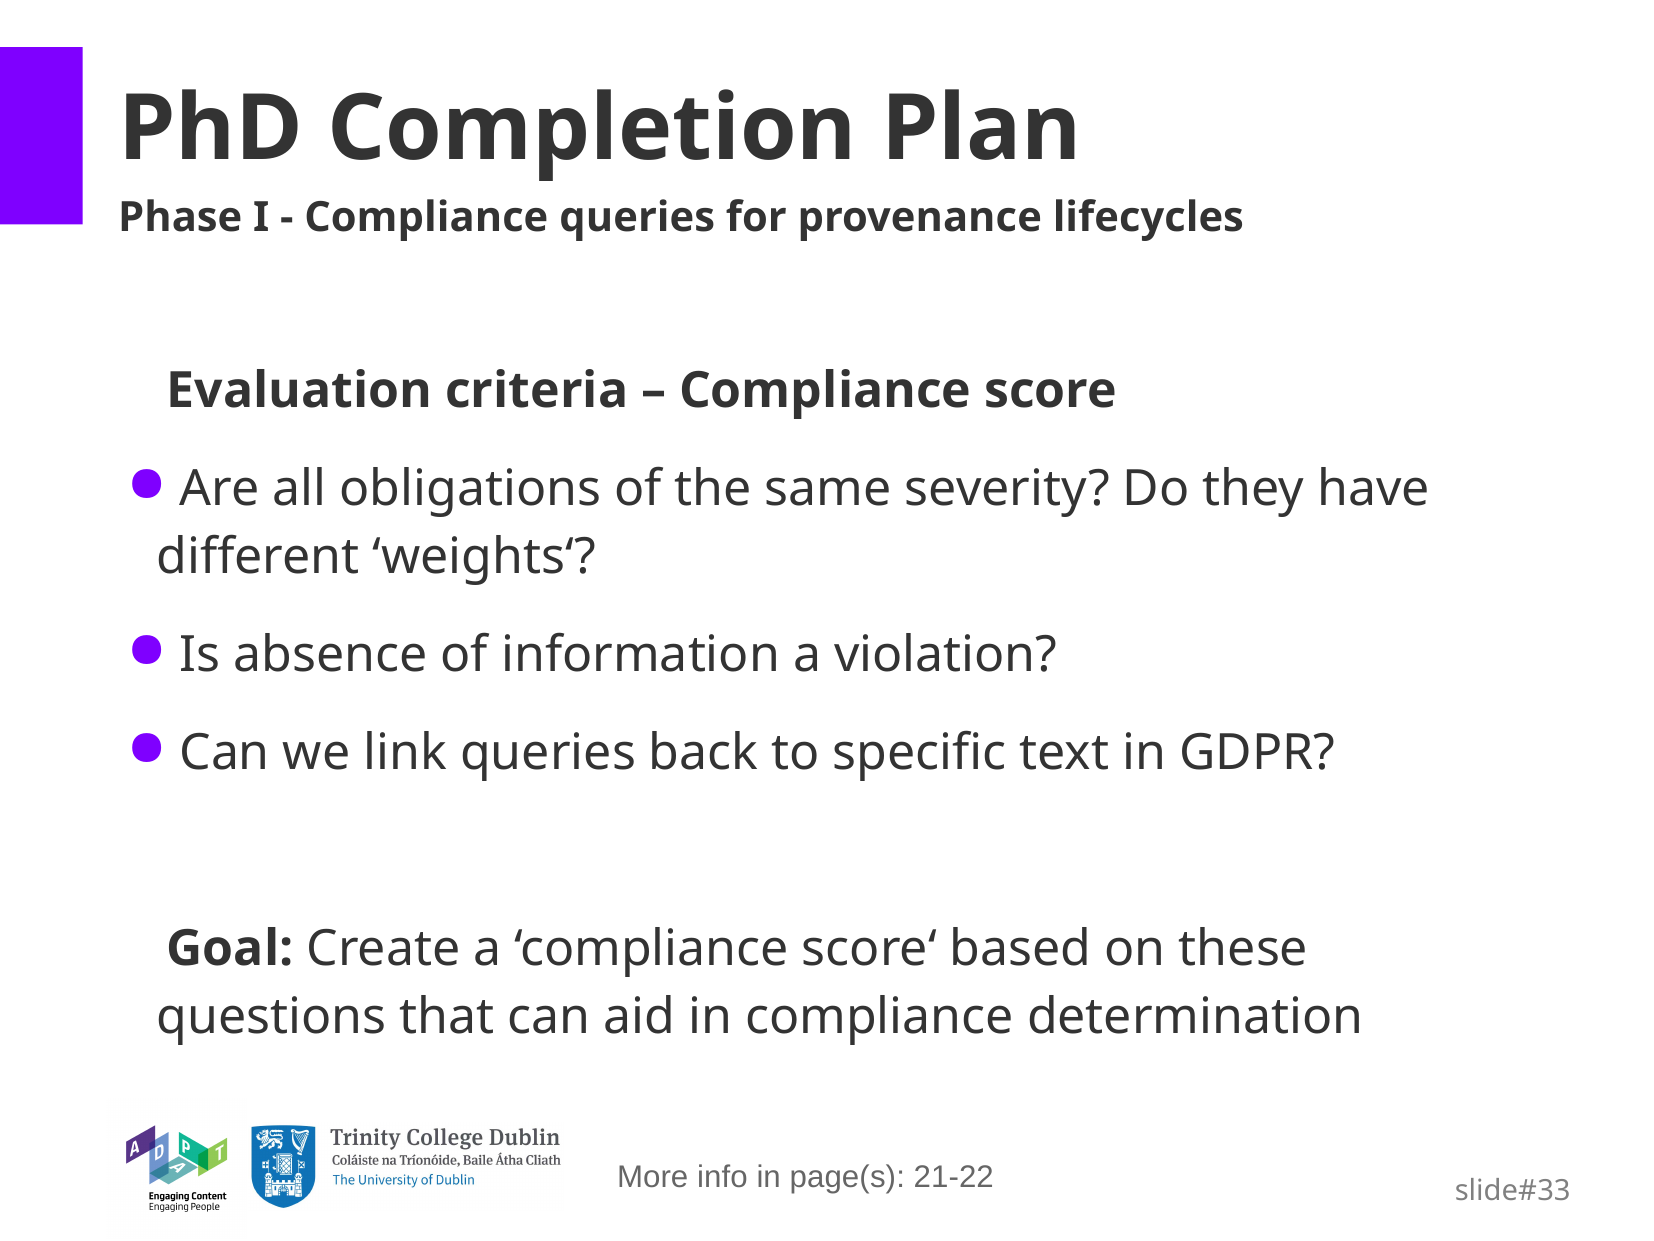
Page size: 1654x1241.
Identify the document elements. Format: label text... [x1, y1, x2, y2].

title PhD Completion Plan Phase I - Compliance queries for provenance lifecycles [118, 49, 1571, 257]
list Evaluation criteria – Compliance score Are all obligations of the same severity? Do they have different ‘weights‘? Is absence of information a violation? Can we link queries back to specific text in GDPR? Goal: Create a ‘compliance score‘ based on these questions that can aid in compliance determination [118, 354, 1536, 1074]
text_box More info in page(s): 21-22 [602, 1151, 1418, 1202]
picture [248, 1122, 564, 1211]
picture [106, 1098, 247, 1239]
